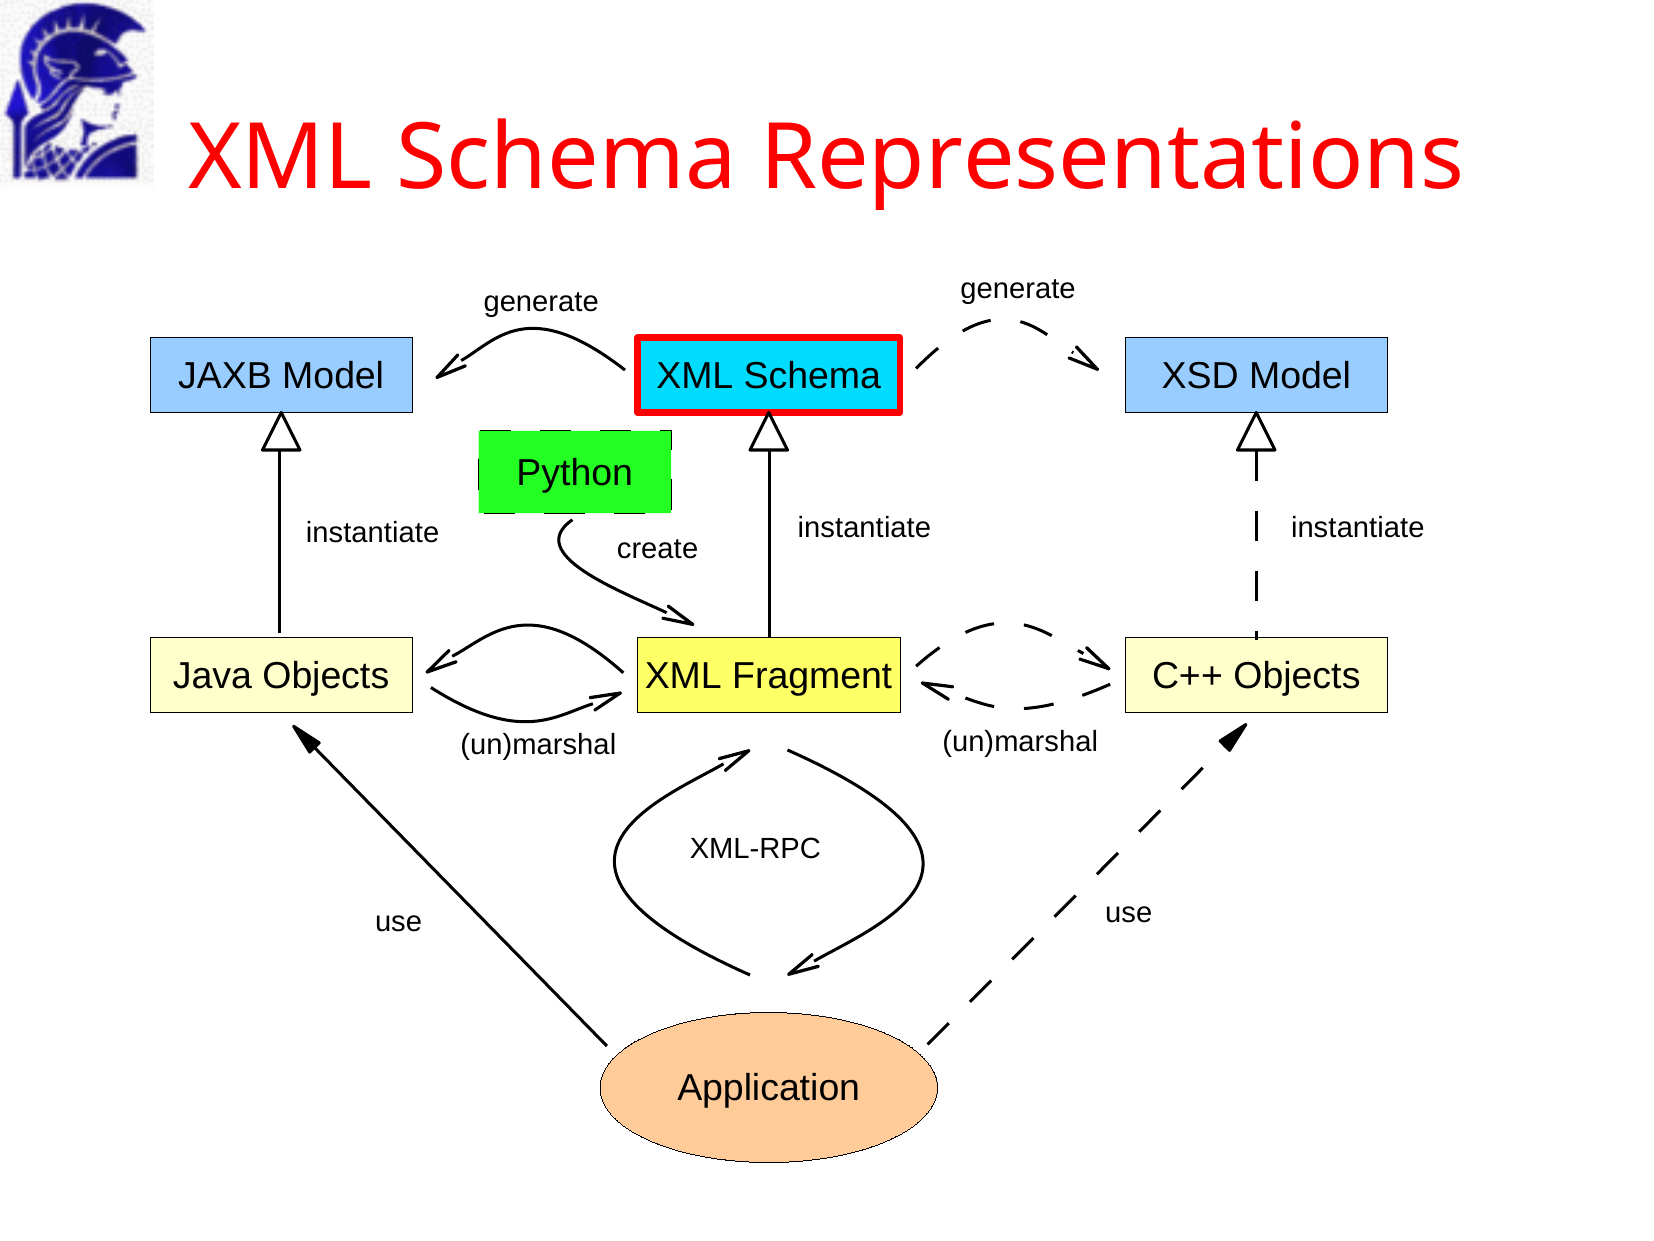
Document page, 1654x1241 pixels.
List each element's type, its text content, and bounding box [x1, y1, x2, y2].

text_box JAXB Model [150, 337, 413, 413]
text_box instantiate [291, 508, 452, 556]
text_box Python [478, 430, 672, 514]
text_box [262, 412, 301, 451]
picture [0, 0, 154, 188]
text_box (un)marshal [445, 720, 628, 769]
text_box XML Schema [637, 337, 901, 413]
text_box XML-RPC [675, 825, 834, 873]
text_box [1237, 412, 1276, 451]
text_box C++ Objects [1125, 637, 1388, 713]
text_box XML Fragment [637, 637, 901, 713]
text_box generate [468, 277, 612, 326]
text_box Application [600, 1012, 938, 1163]
text_box XSD Model [1125, 337, 1388, 413]
text_box instantiate [1276, 503, 1437, 551]
text_box Java Objects [150, 637, 413, 713]
text_box use [360, 898, 436, 946]
text_box use [1090, 888, 1167, 936]
text_box create [602, 524, 712, 573]
text_box [749, 412, 788, 451]
text_box (un)marshal [927, 717, 1110, 765]
text_box generate [945, 264, 1089, 313]
title XML Schema Representations [82, 49, 1571, 257]
text_box instantiate [782, 503, 944, 551]
